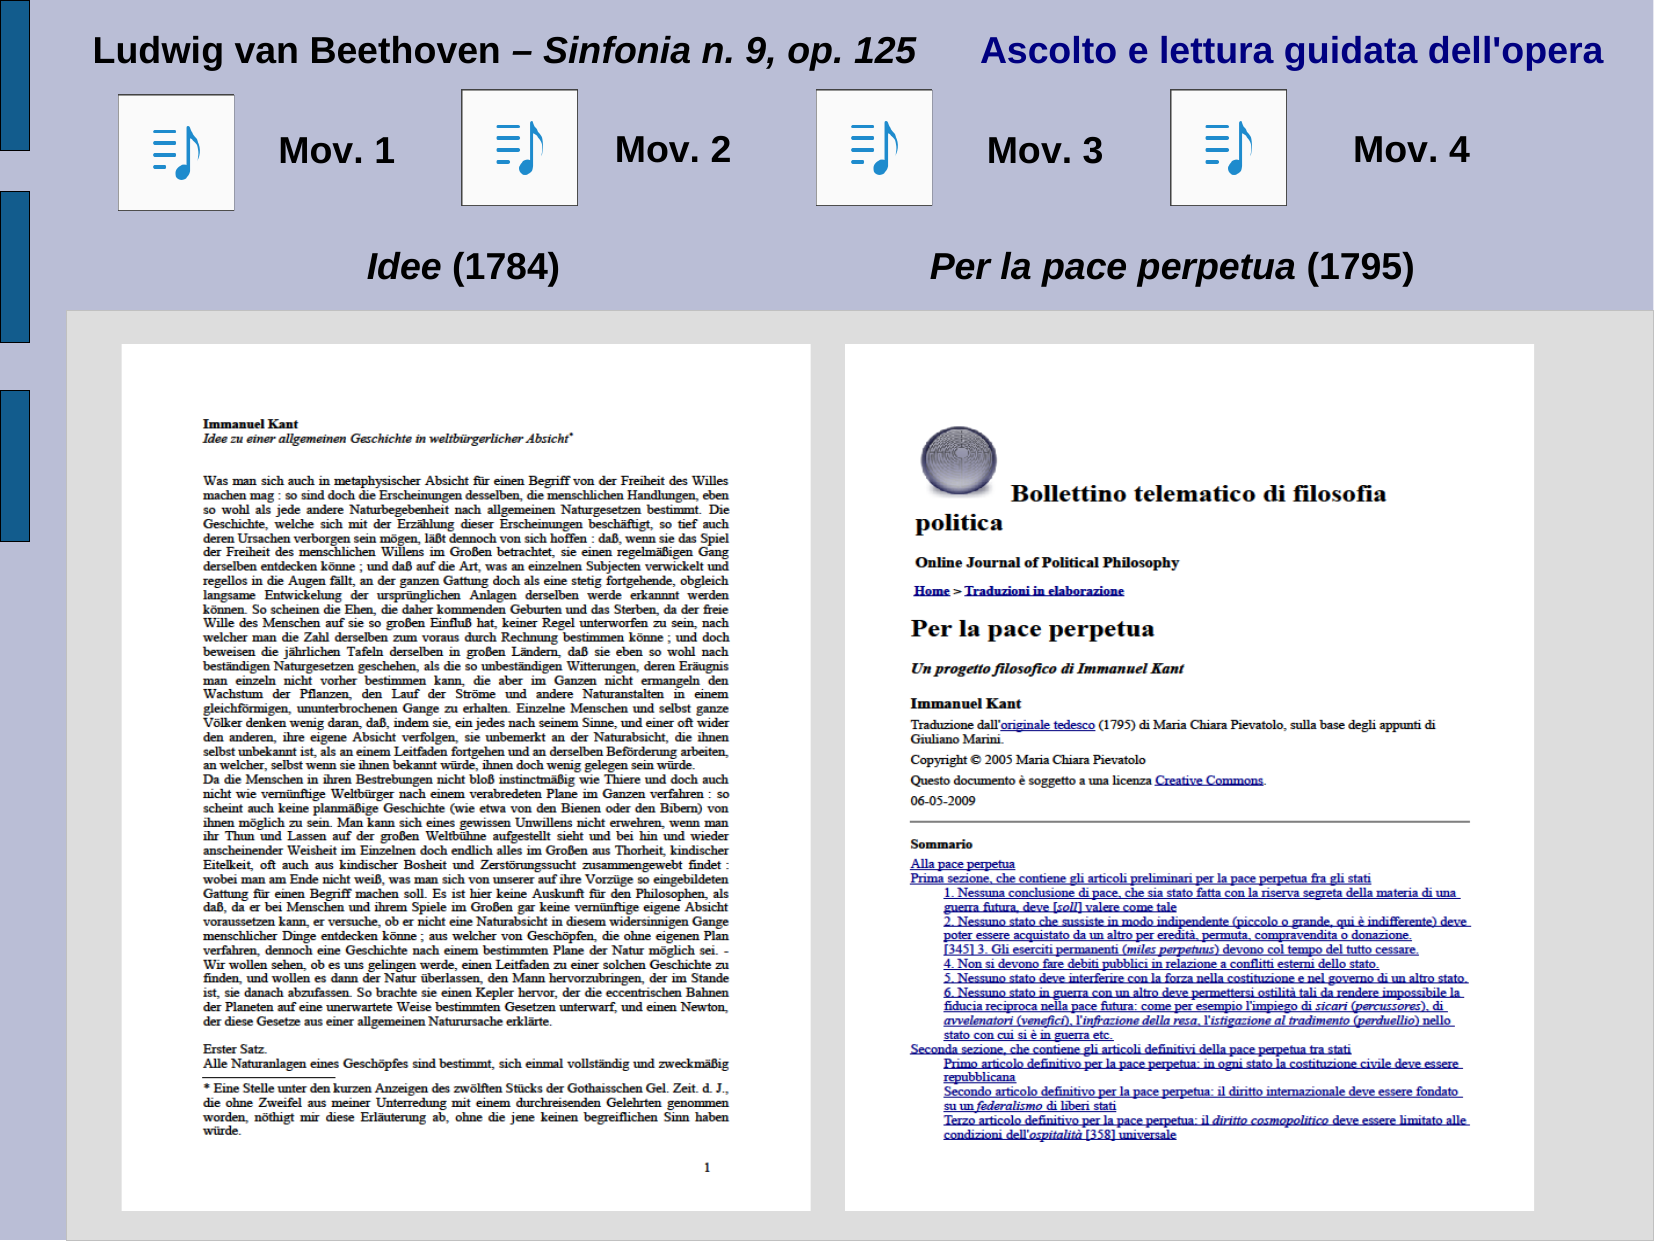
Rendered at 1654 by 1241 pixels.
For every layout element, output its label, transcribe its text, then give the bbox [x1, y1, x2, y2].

chart [845, 344, 1535, 1211]
text_box Ludwig van Beethoven – Sinfonia n. 9, op. 125 [64, 29, 942, 73]
title [121, 91, 1534, 299]
text_box Per la pace perpetua (1795) [879, 246, 1465, 290]
text_box Mov. 3 [956, 129, 1134, 174]
text_box [814, 88, 934, 207]
text_box [116, 93, 235, 212]
chart [121, 344, 811, 1211]
text_box Mov. 2 [584, 127, 762, 172]
text_box Mov. 4 [1322, 127, 1501, 172]
text_box Ascolto e lettura guidata dell'opera [942, 29, 1642, 87]
text_box [1169, 88, 1288, 207]
text_box Idee (1784) [171, 246, 756, 290]
text_box [460, 88, 579, 207]
text_box Mov. 1 [248, 129, 426, 174]
